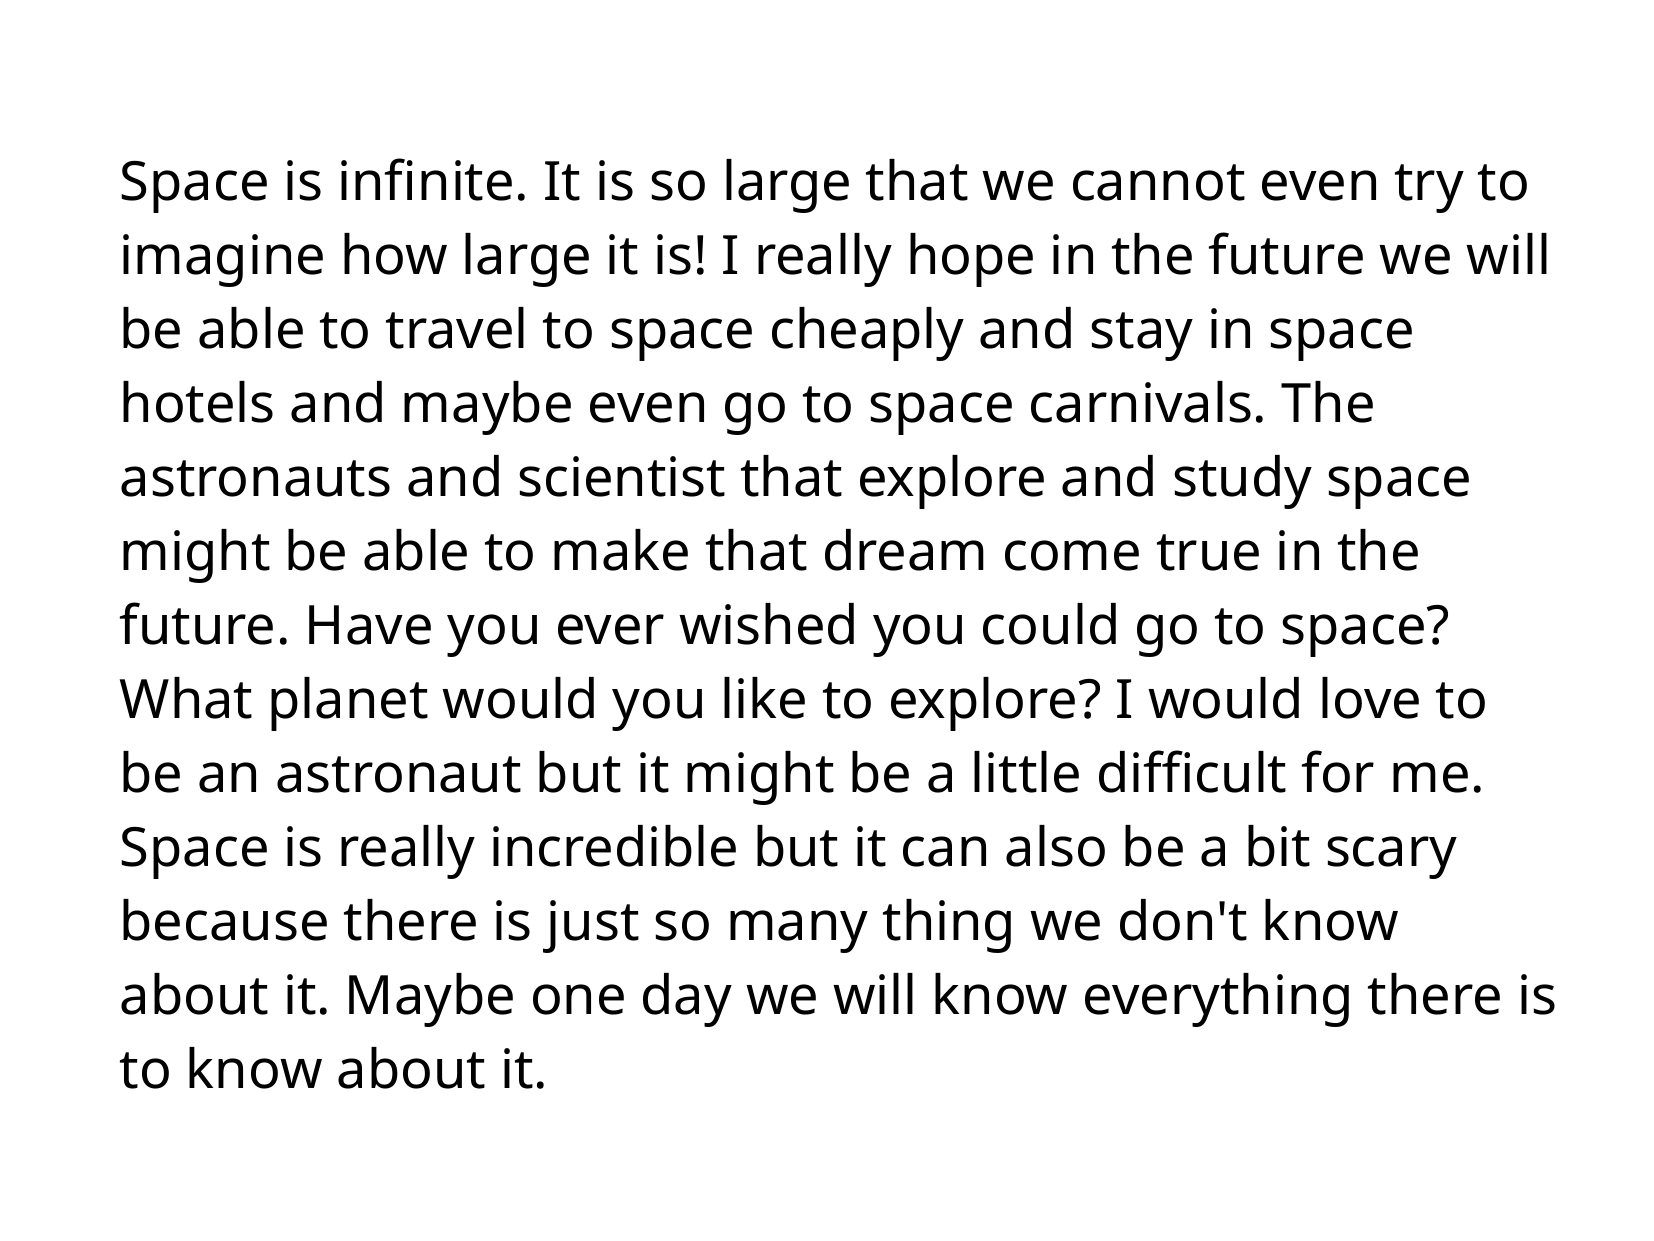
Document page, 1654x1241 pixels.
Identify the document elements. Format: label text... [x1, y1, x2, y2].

text_box Space is infinite. It is so large that we cannot even try to imagine how large it is! I really hope in the future we will be able to travel to space cheaply and stay in space hotels and maybe even go to space carnivals. The astronauts and scientist that explore and study space might be able to make that dream come true in the future. Have you ever wished you could go to space? What planet would you like to explore? I would love to be an astronaut but it might be a little difficult for me. Space is really incredible but it can also be a bit scary because there is just so many thing we don't know about it. Maybe one day we will know everything there is to know about it. [105, 135, 1576, 1241]
